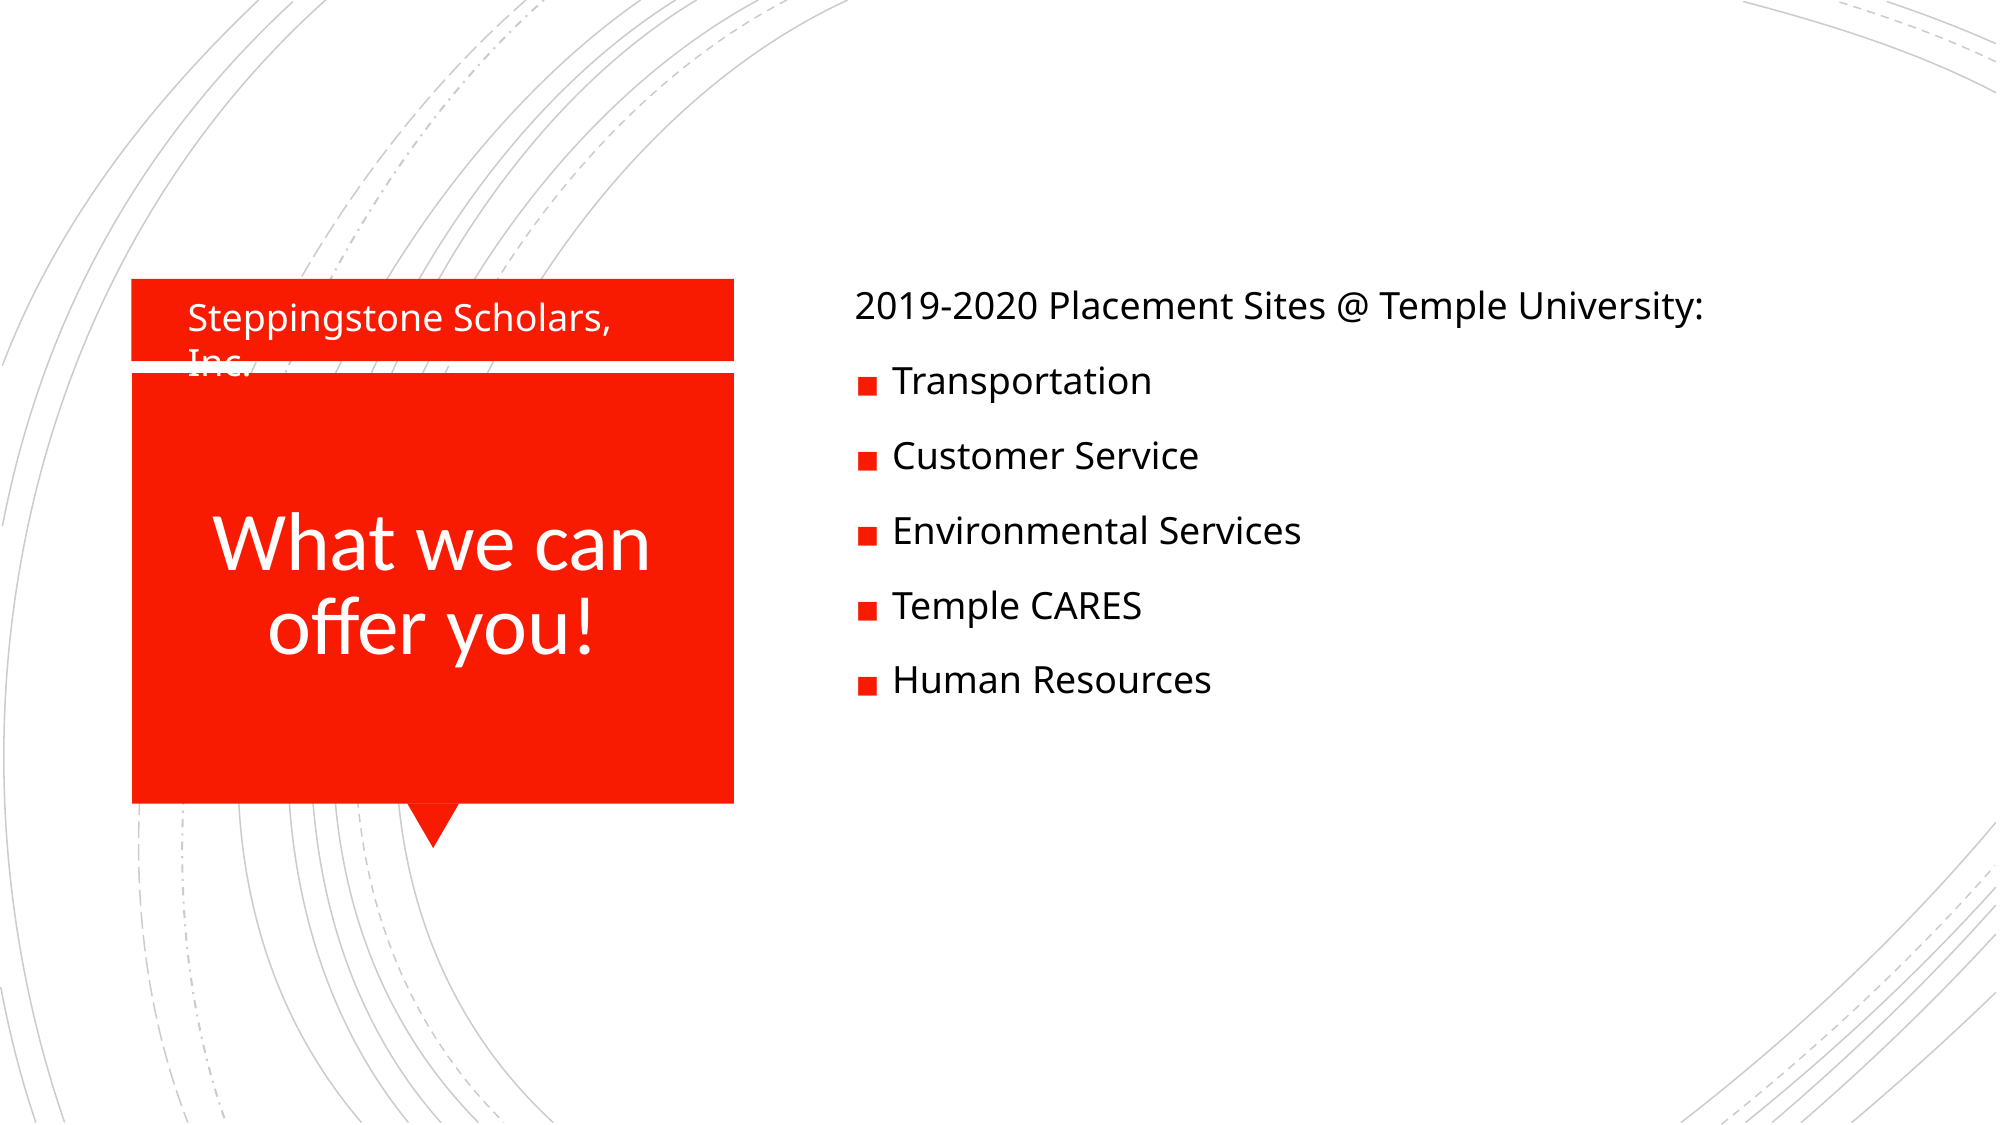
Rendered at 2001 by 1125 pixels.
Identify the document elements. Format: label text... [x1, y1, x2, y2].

text_box Steppingstone Scholars, Inc. [172, 286, 693, 348]
title What we can offer you! [145, 385, 720, 789]
list 2019-2020 Placement Sites @ Temple University: Transportation Customer Service Environmental Services Temple CARES Human Resources [839, 131, 1871, 993]
